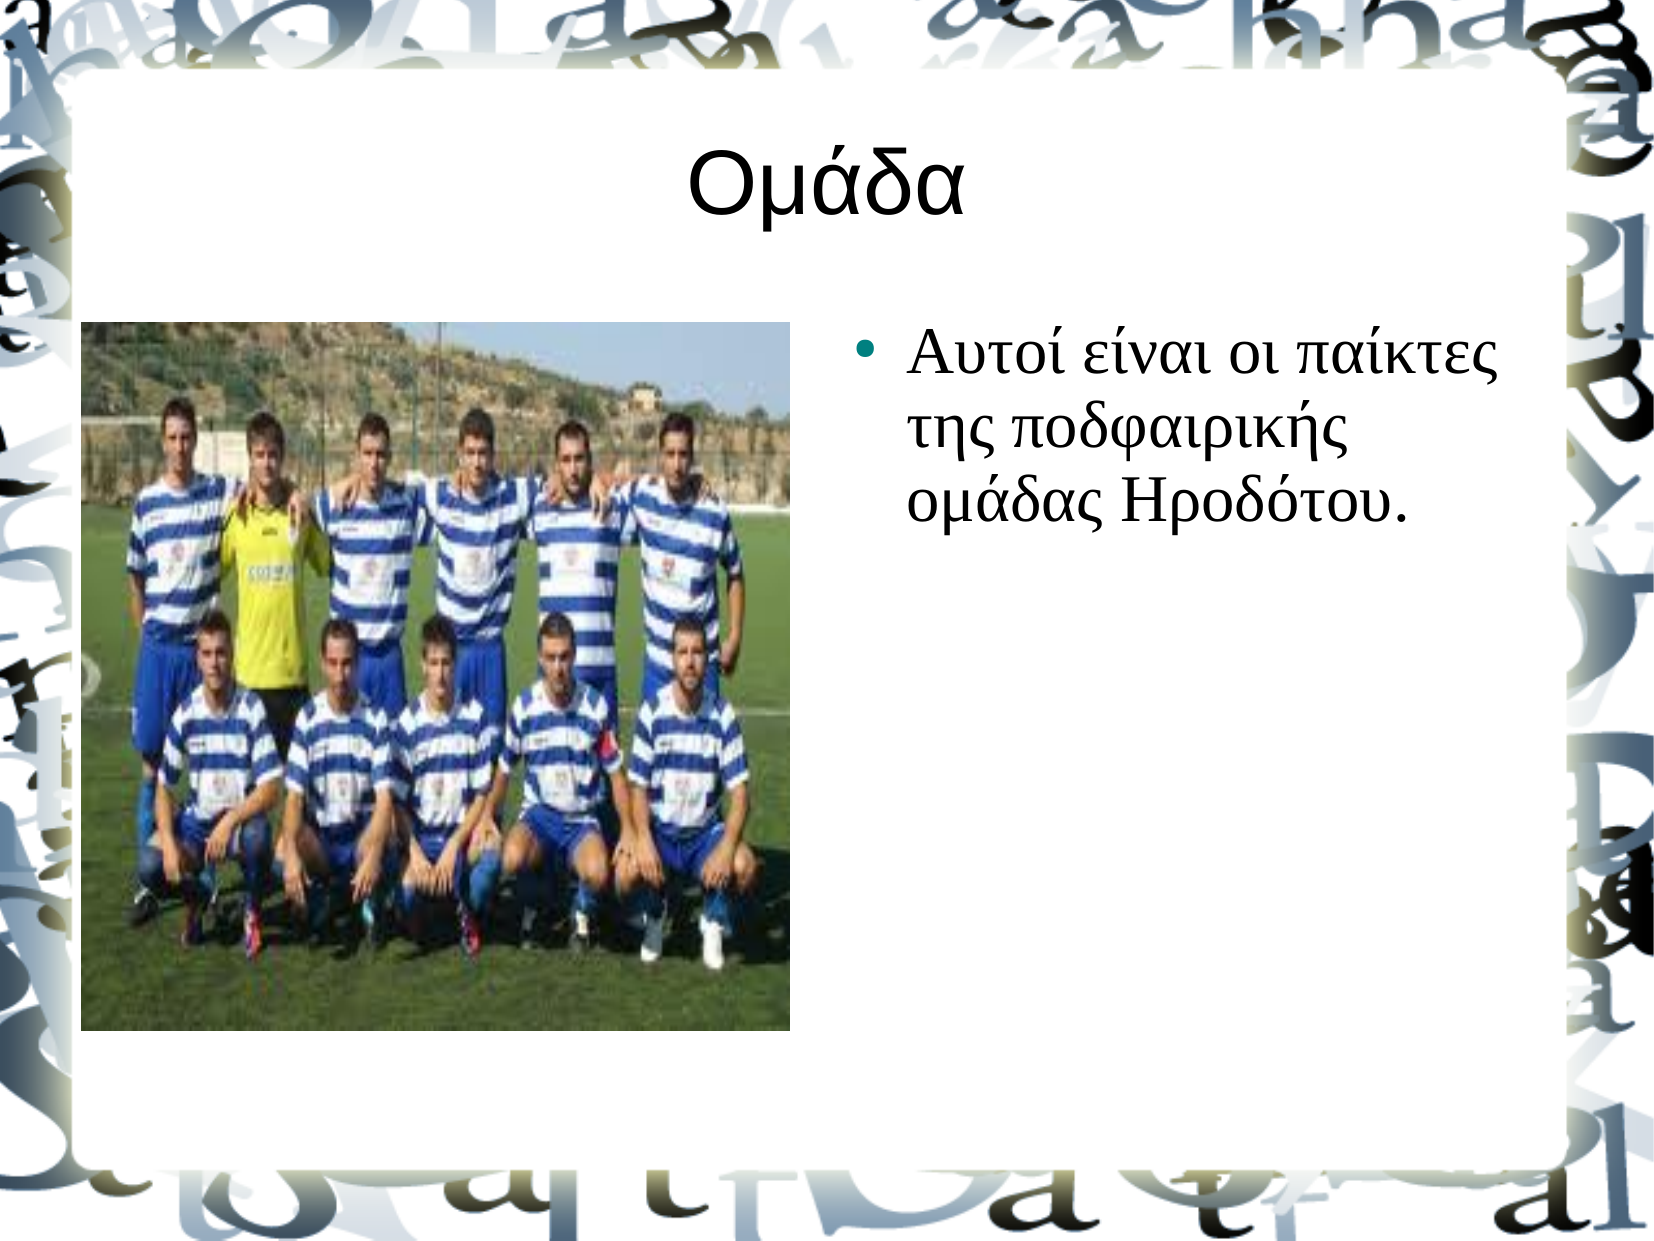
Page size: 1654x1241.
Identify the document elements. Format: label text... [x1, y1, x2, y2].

list Αυτοί είναι οι παίκτες της ποδφαιρικής ομάδας Ηροδότου. [835, 313, 1531, 1013]
title Ομάδα [82, 78, 1571, 287]
picture [0, 0, 1654, 1241]
